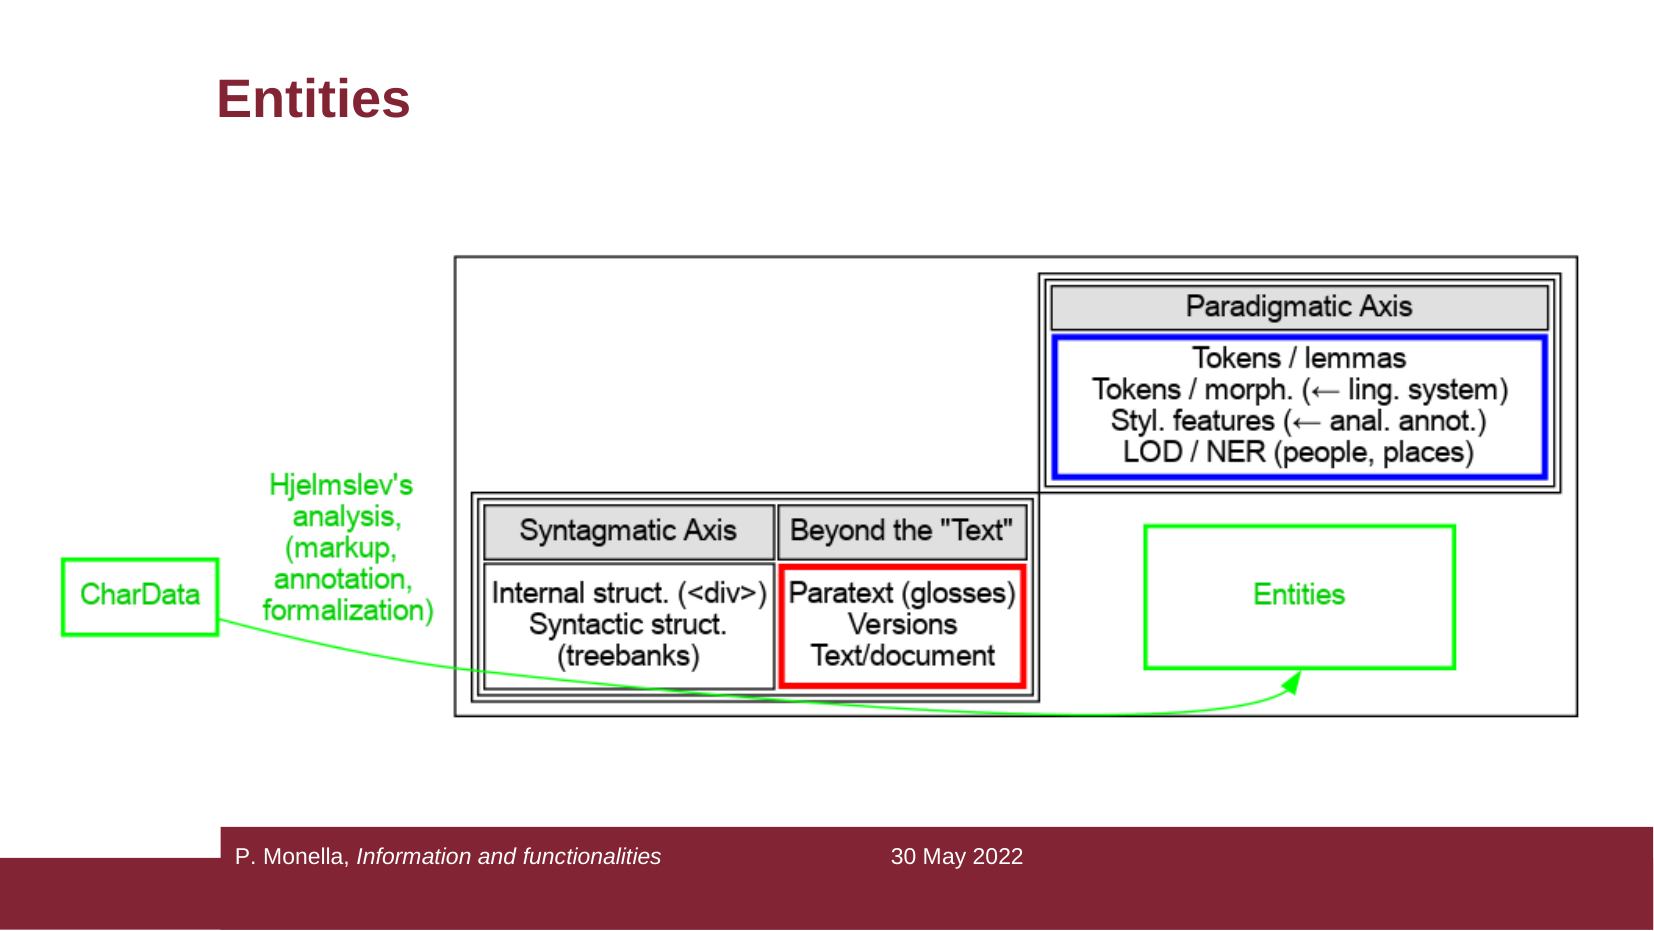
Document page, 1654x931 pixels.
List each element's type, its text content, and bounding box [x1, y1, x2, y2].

title Entities [201, 55, 1569, 142]
picture [55, 232, 1602, 741]
